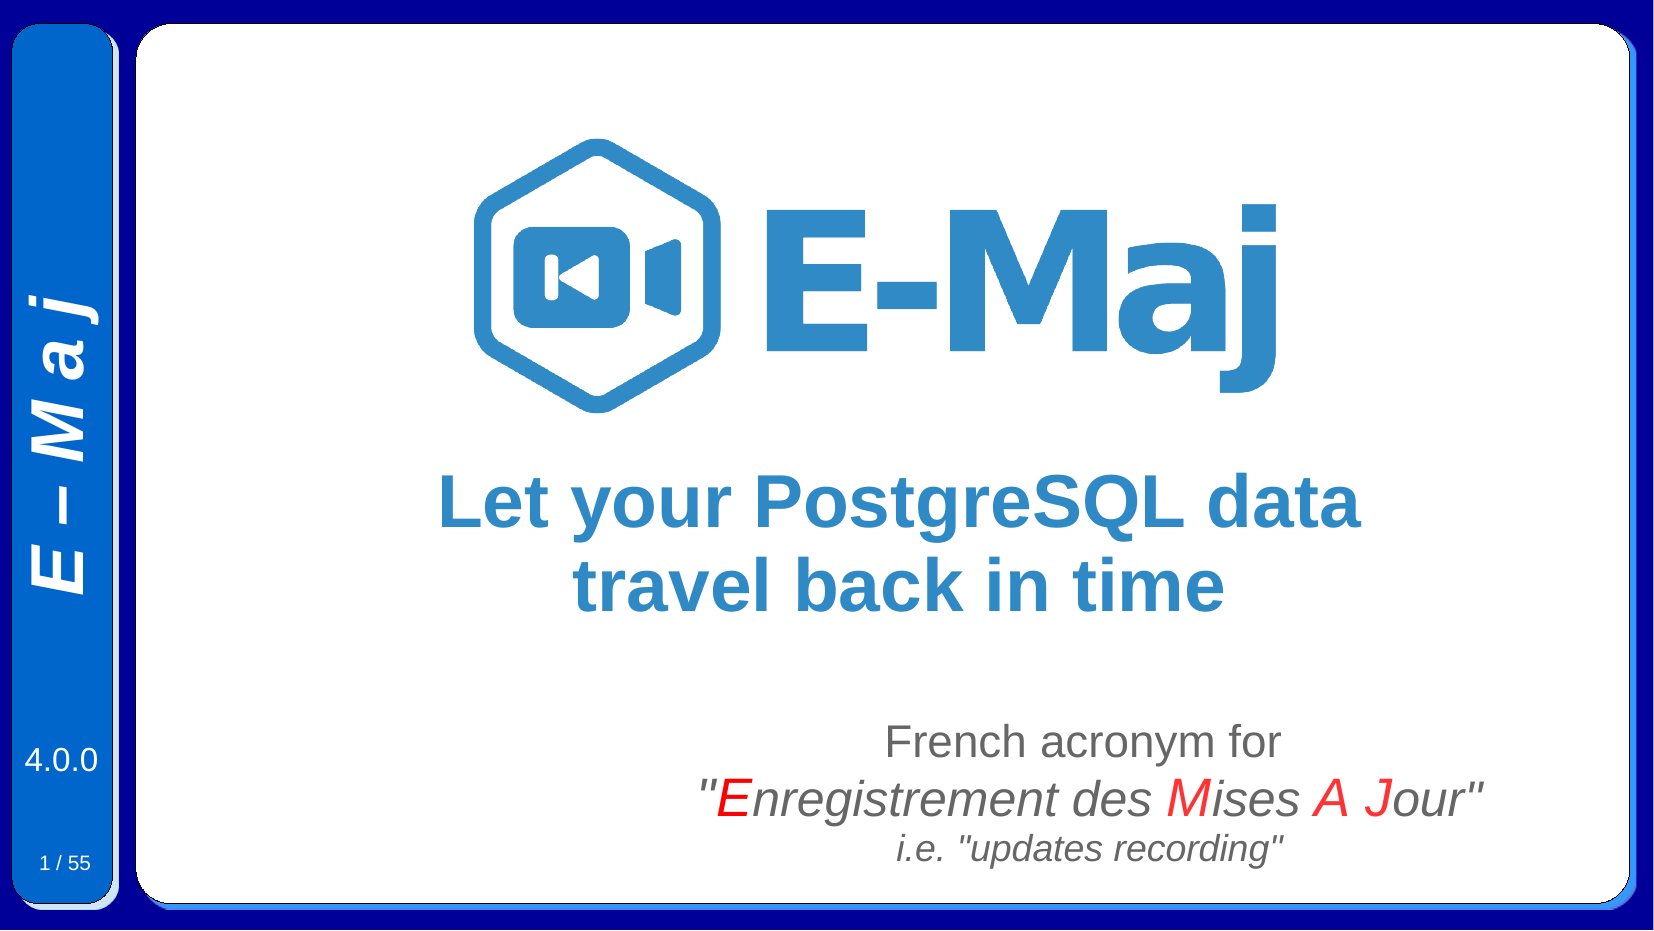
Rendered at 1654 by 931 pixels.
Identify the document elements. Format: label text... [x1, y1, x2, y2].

picture [472, 137, 1276, 366]
text_box French acronym for "Enregistrement des Mises A Jour" i.e. "updates recording" [602, 708, 1577, 878]
text_box Let your PostgreSQL data travel back in time [194, 366, 1570, 832]
